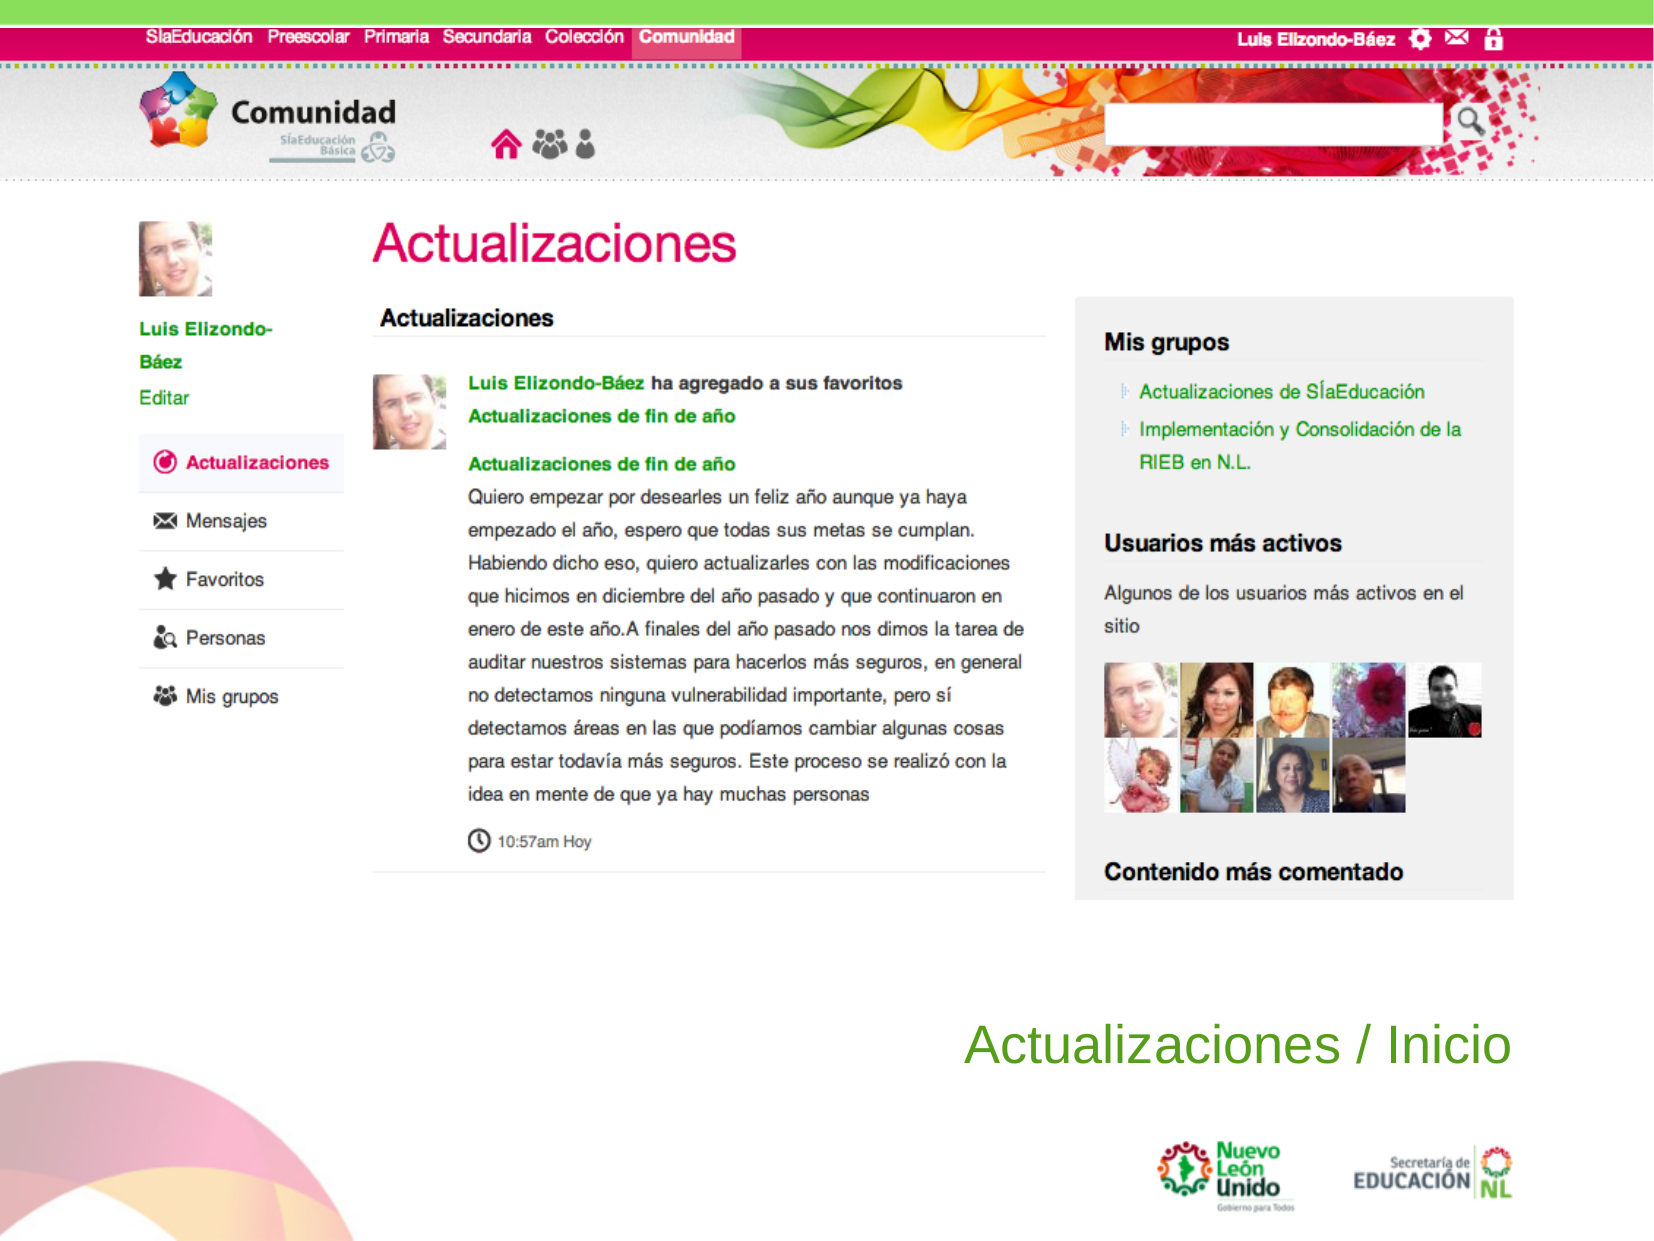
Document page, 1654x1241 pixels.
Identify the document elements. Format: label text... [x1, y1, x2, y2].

picture [0, 0, 1654, 1241]
text_box Actualizaciones / Inicio [949, 1006, 1571, 1088]
